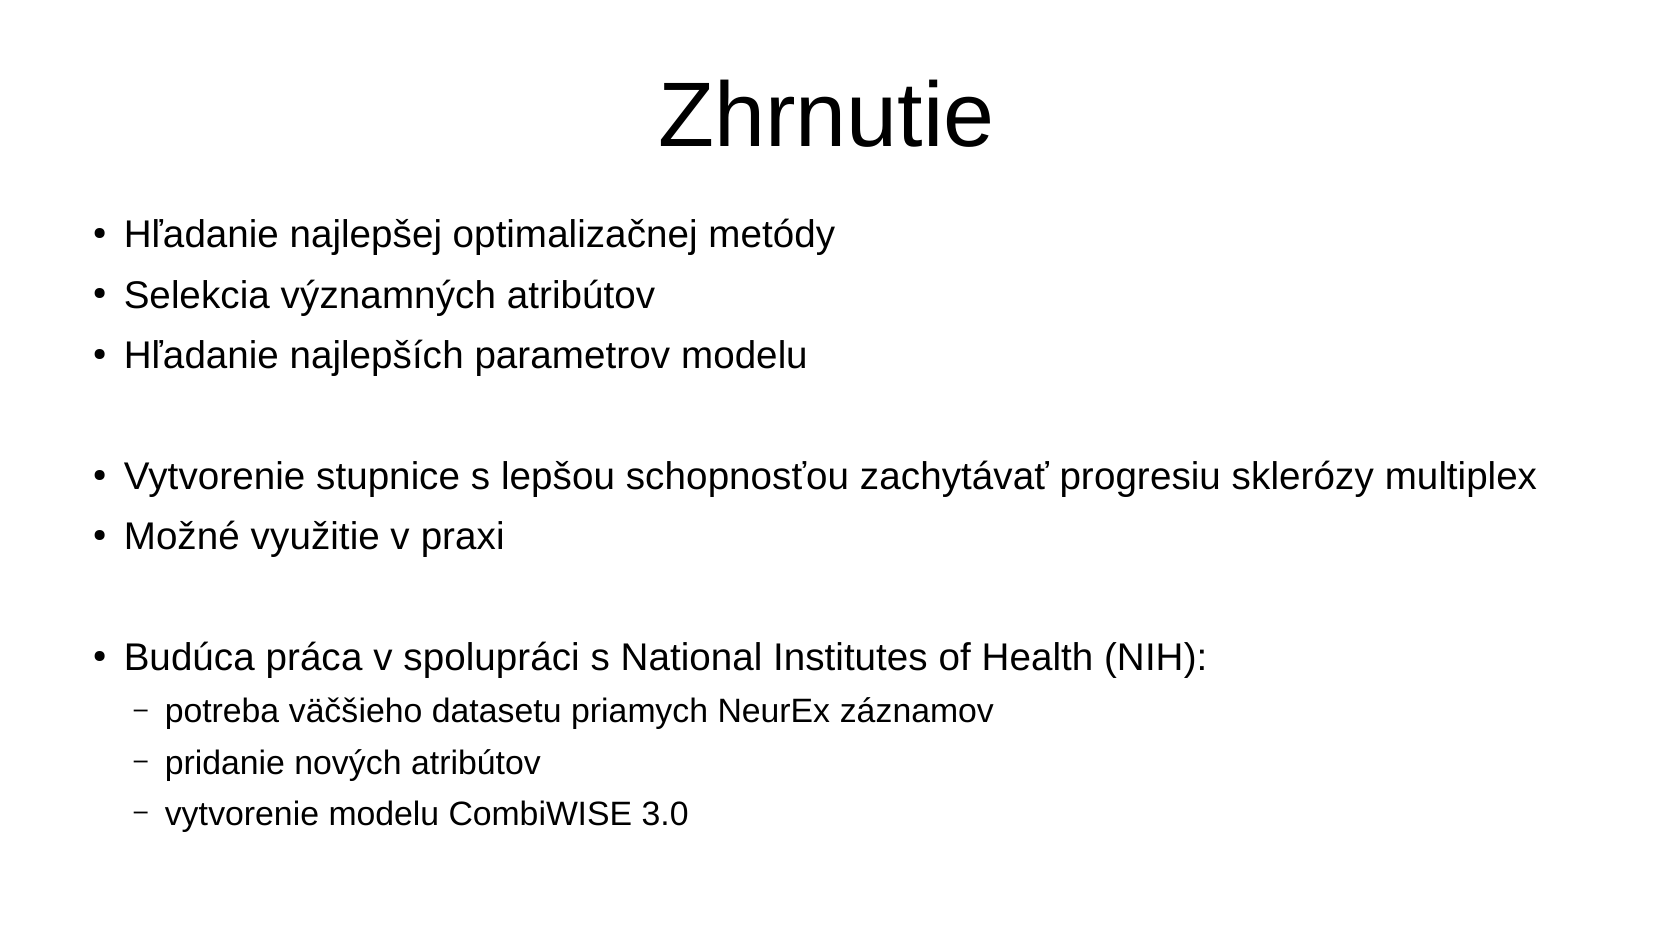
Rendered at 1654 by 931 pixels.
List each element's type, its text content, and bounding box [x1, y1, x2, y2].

title Zhrnutie [82, 37, 1571, 193]
list Hľadanie najlepšej optimalizačnej metódy Selekcia významných atribútov Hľadanie najlepších parametrov modelu Vytvorenie stupnice s lepšou schopnosťou zachytávať progresiu sklerózy multiplex Možné využitie v praxi Budúca práca v spolupráci s National Institutes of Health (NIH): potreba väčšieho datasetu priamych NeurEx záznamov pridanie nových atribútov vytvorenie modelu CombiWISE 3.0 [82, 212, 1630, 839]
